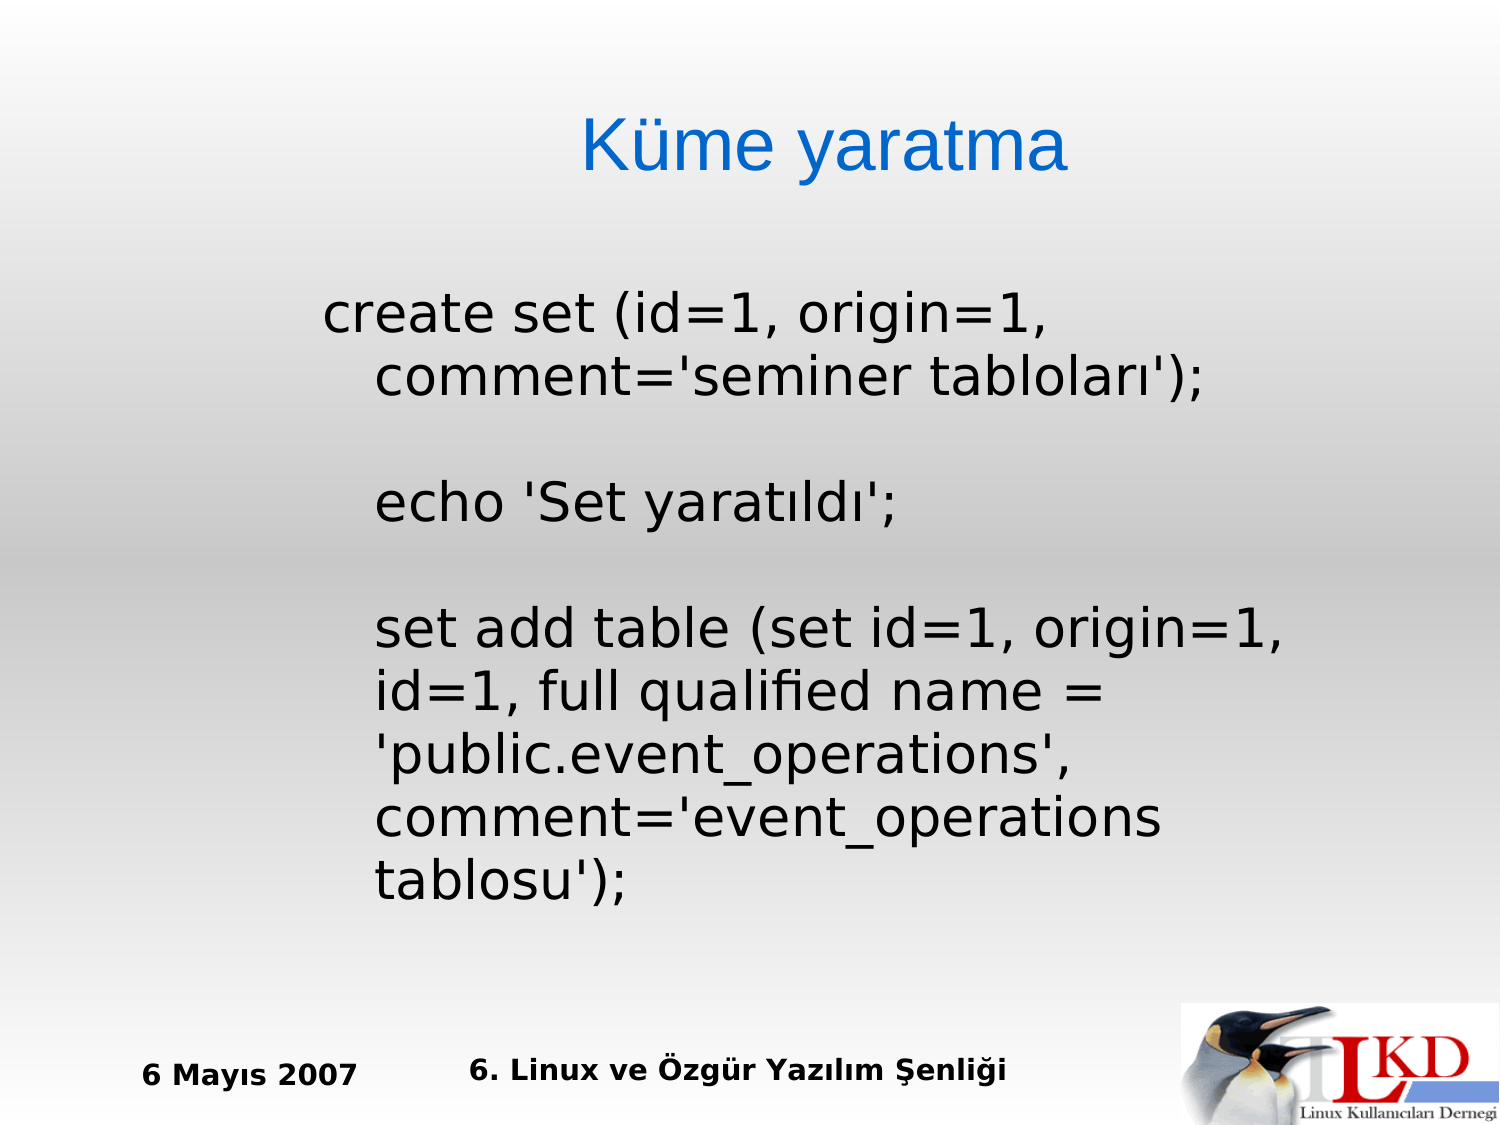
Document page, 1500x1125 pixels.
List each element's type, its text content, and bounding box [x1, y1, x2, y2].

list create set (id=1, origin=1, comment='seminer tabloları'); echo 'Set yaratıldı'; set add table (set id=1, origin=1, id=1, full qualified name = 'public.event_operations', comment='event_operations tablosu'); [224, 282, 1425, 976]
picture [1181, 1003, 1499, 1125]
title Küme yaratma [224, 49, 1425, 238]
